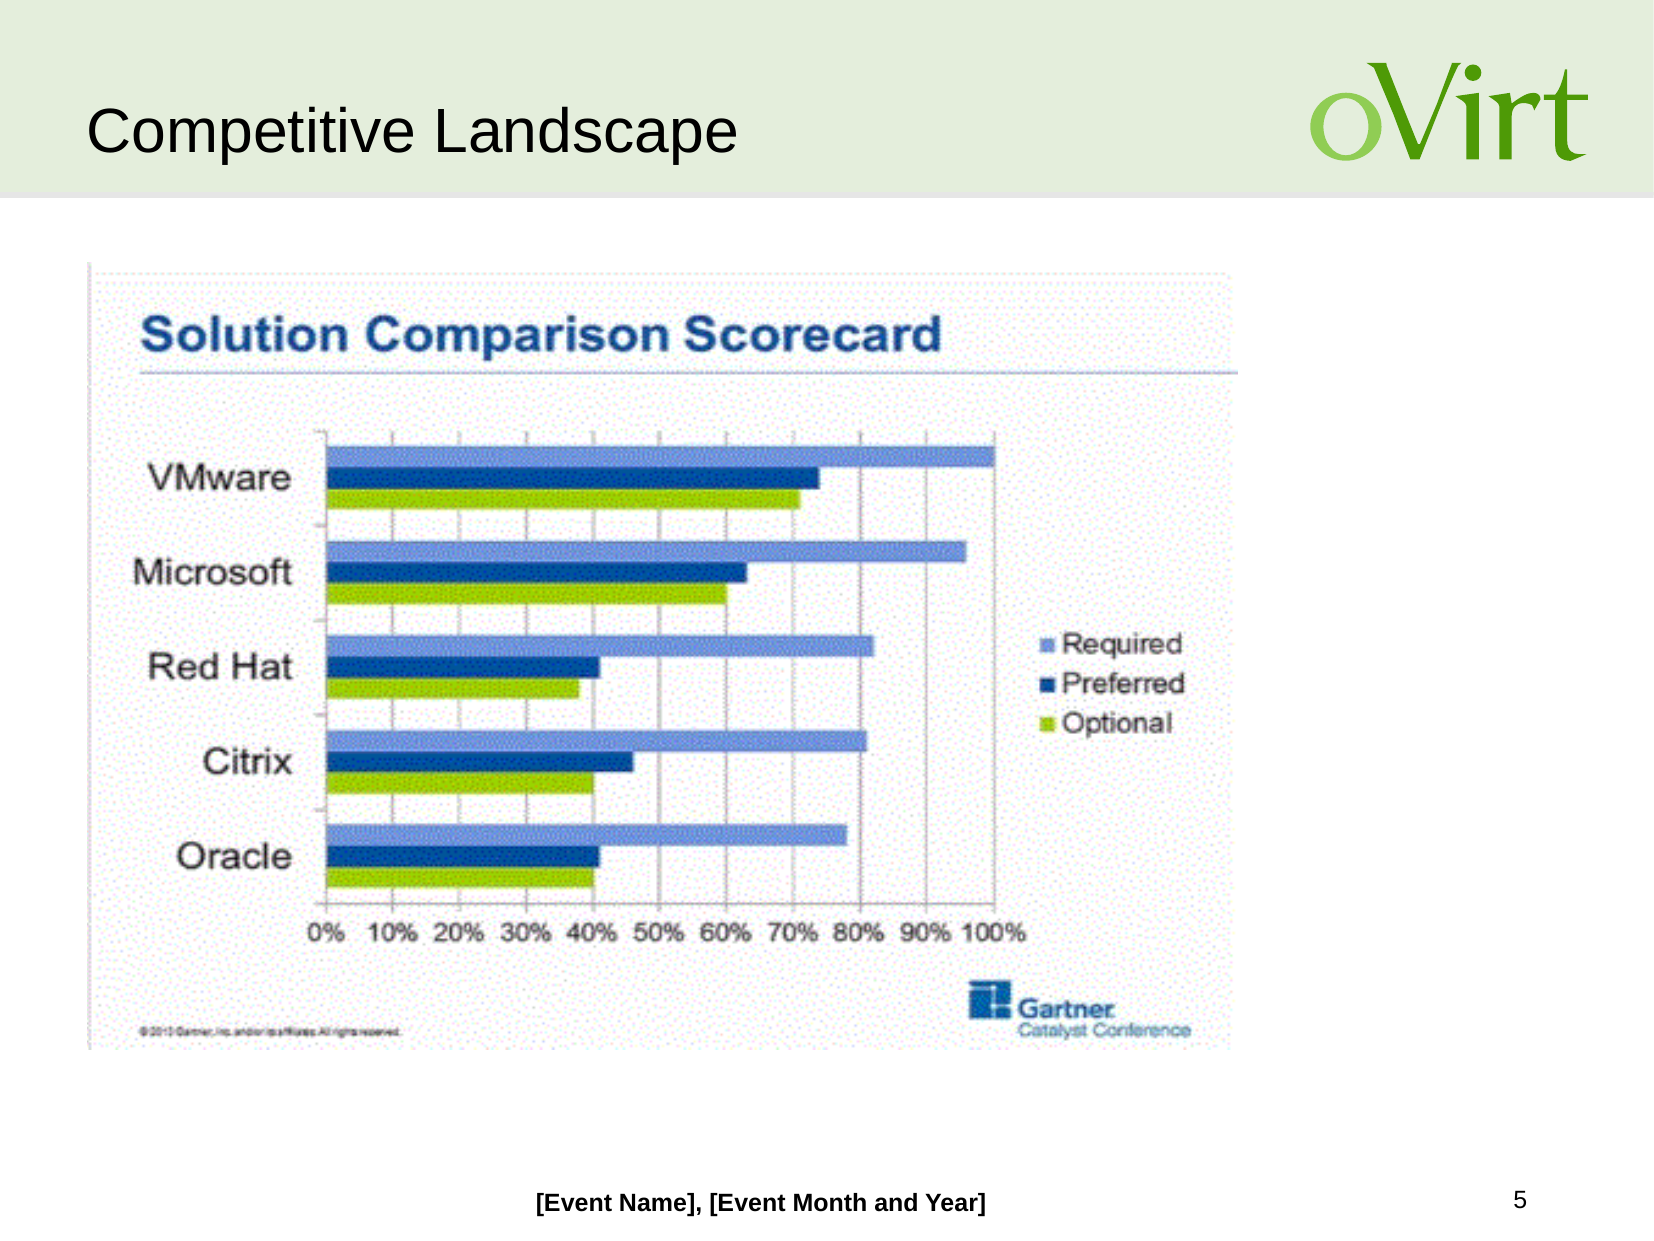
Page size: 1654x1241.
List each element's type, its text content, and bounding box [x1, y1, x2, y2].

title Competitive Landscape [86, 36, 1307, 225]
picture [87, 262, 1238, 1051]
